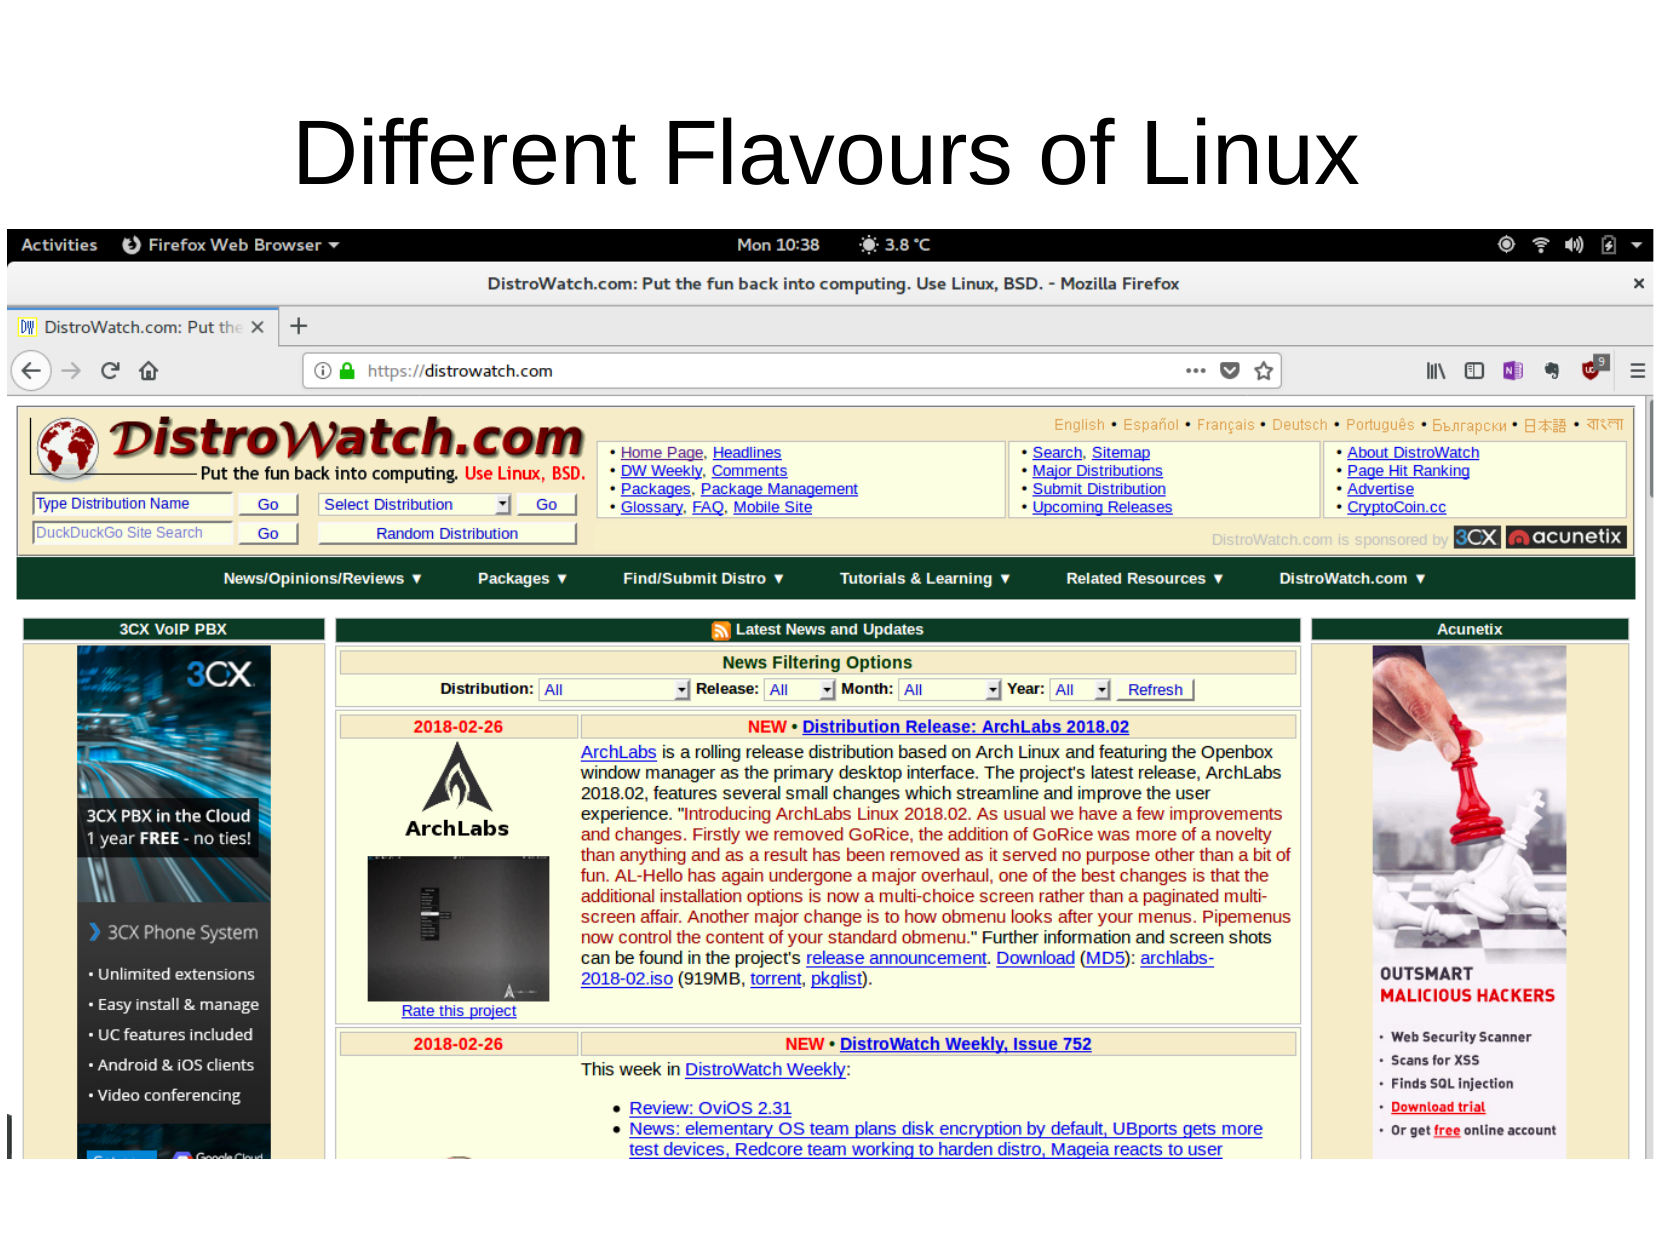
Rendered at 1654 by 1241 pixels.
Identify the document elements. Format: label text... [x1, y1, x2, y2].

picture [7, 229, 1654, 1159]
title Different Flavours of Linux [82, 49, 1571, 229]
